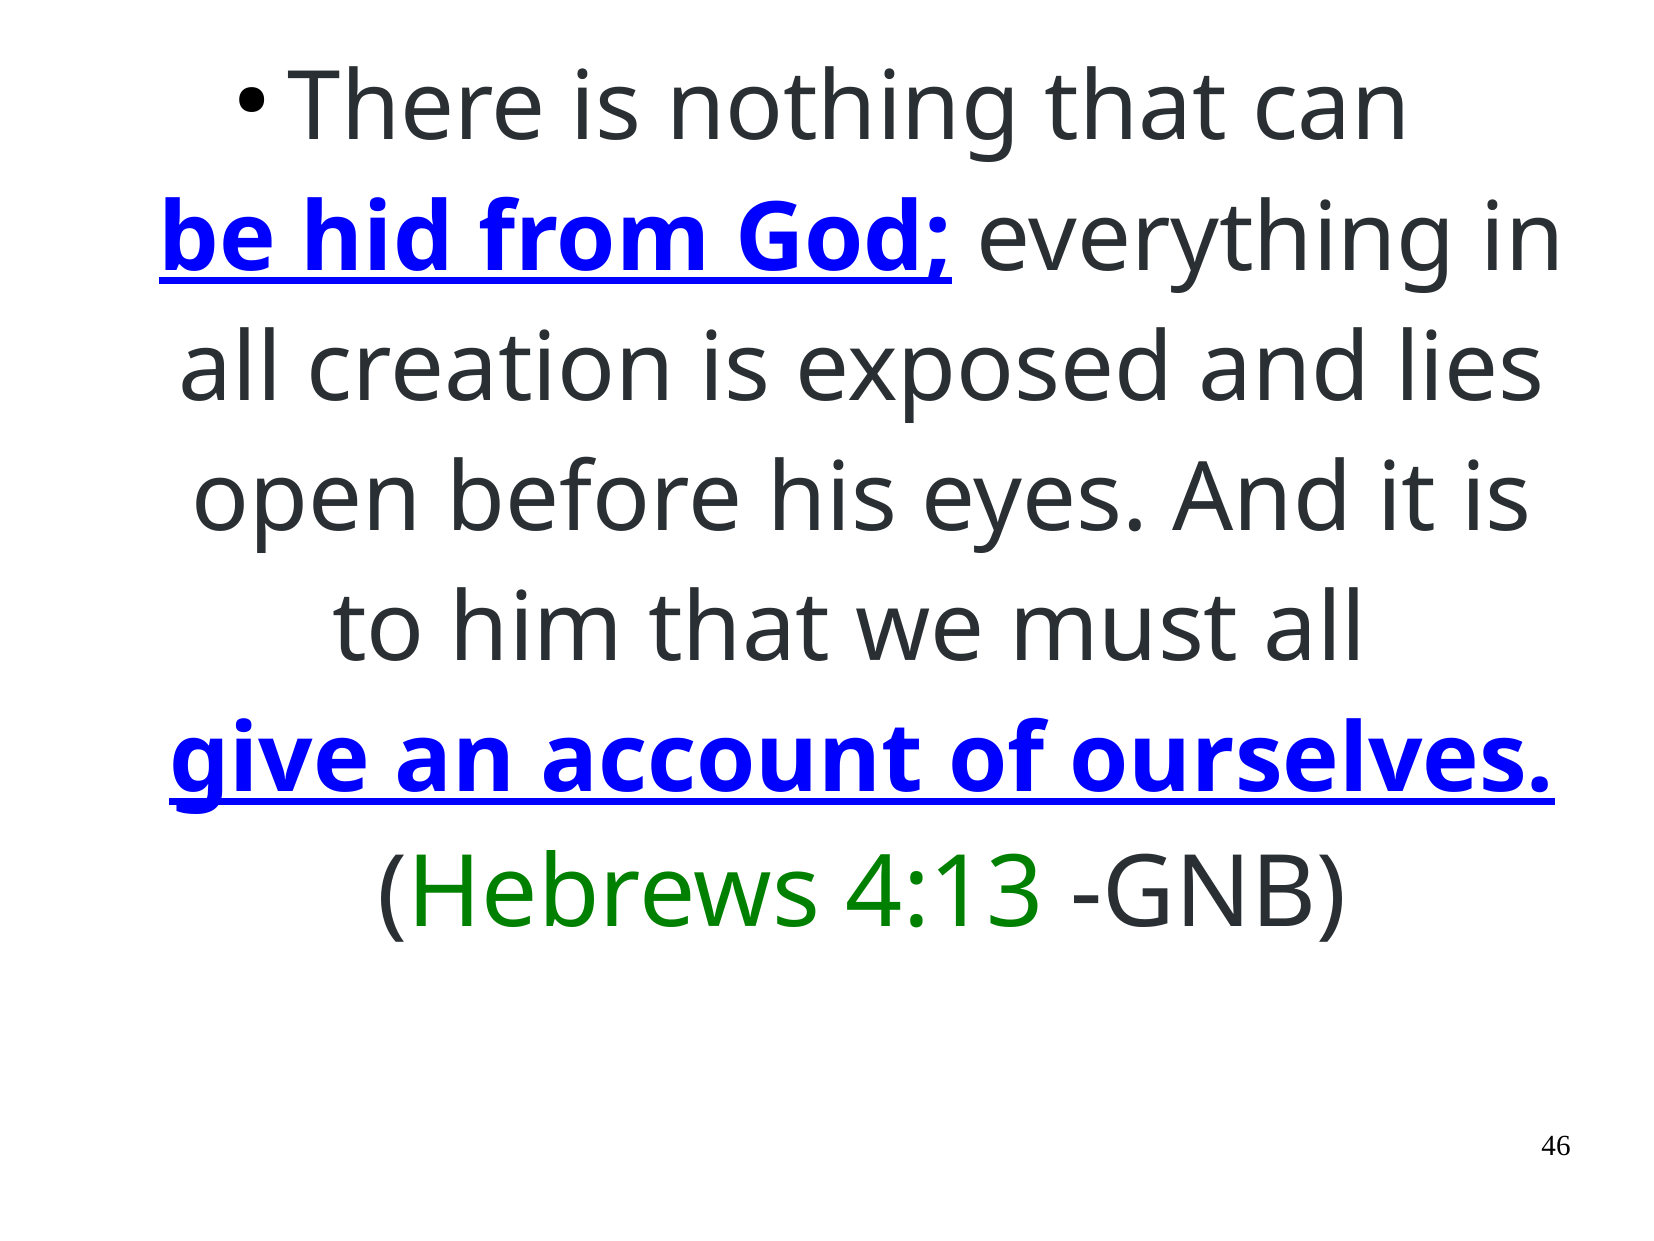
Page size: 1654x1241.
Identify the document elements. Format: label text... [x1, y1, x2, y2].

list There is nothing that can be hid from God; everything in all creation is exposed and lies open before his eyes. And it is to him that we must all give an account of ourselves. (Hebrews 4:13 -GNB) [82, 37, 1571, 1201]
